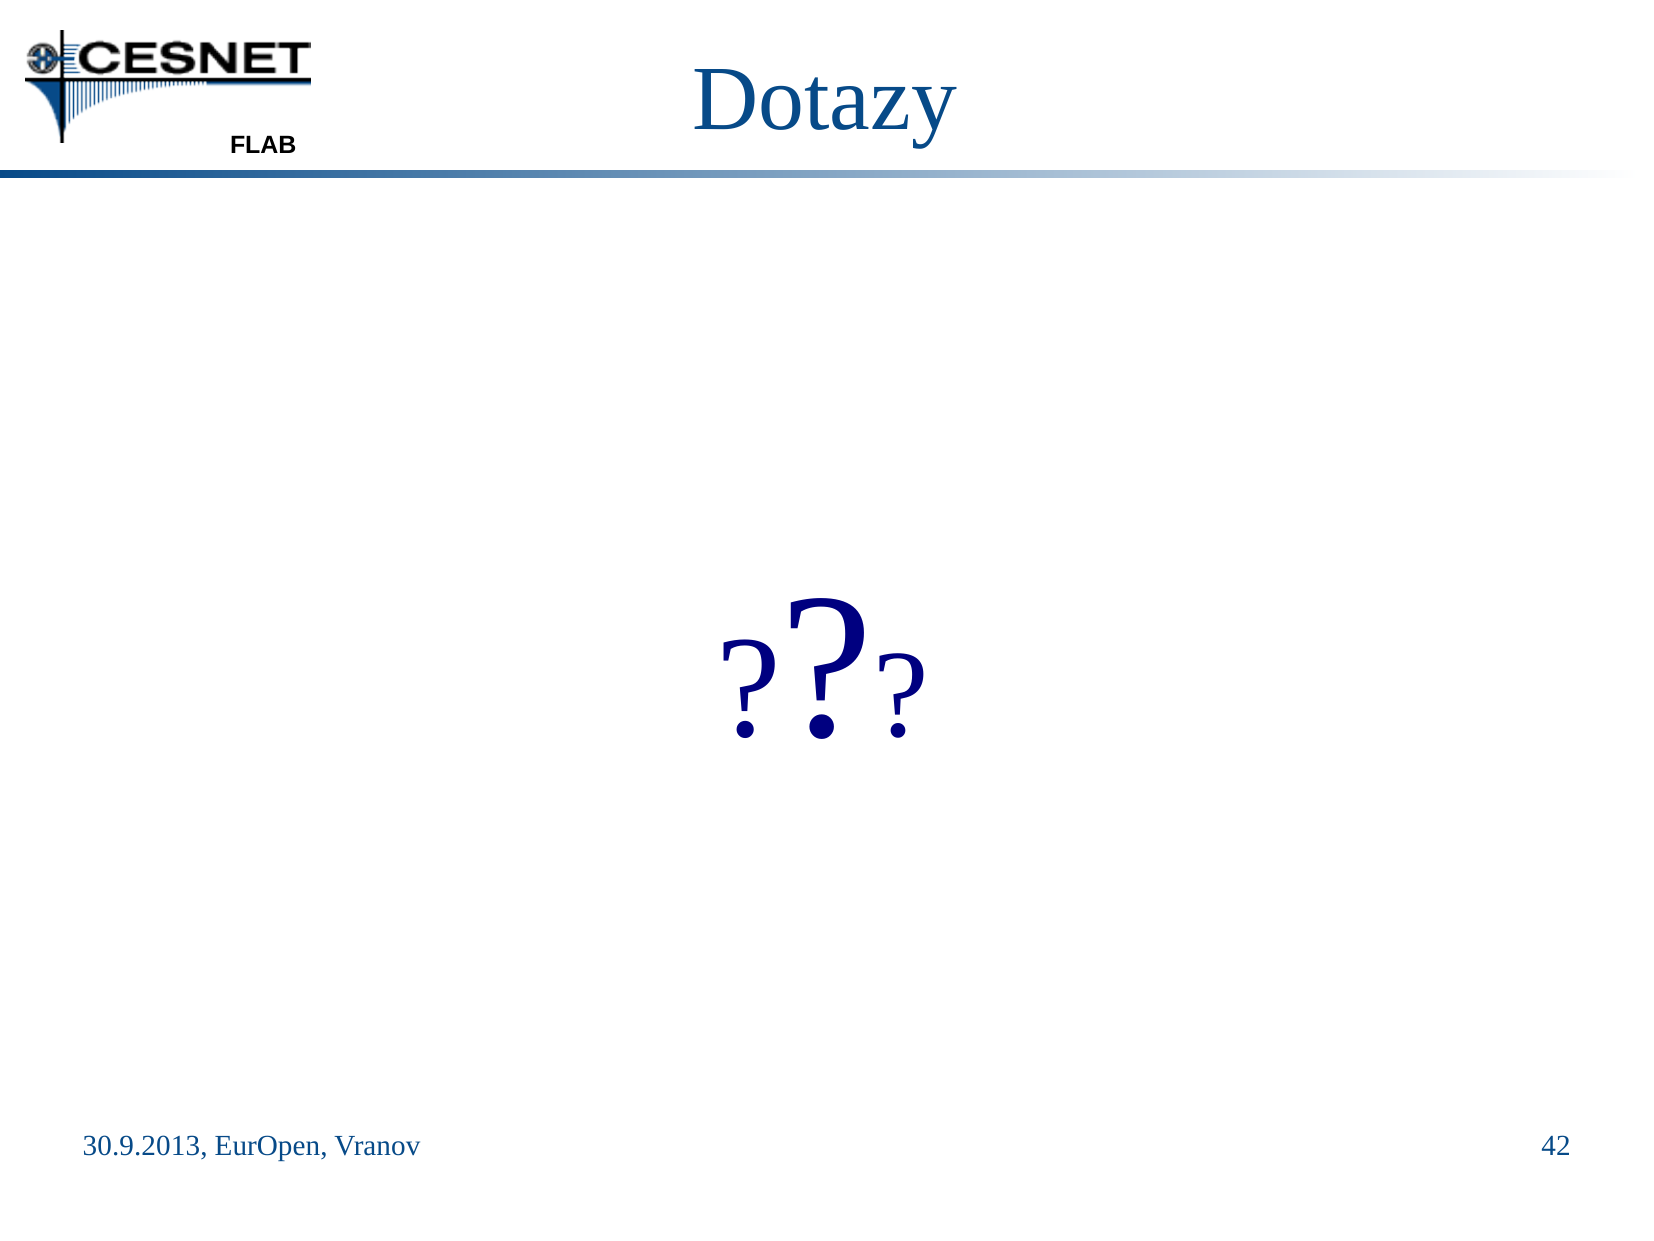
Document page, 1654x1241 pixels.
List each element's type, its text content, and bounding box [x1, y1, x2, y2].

subtitle ??? [78, 494, 1567, 839]
title Dotazy [79, 47, 1571, 150]
picture [25, 30, 311, 143]
